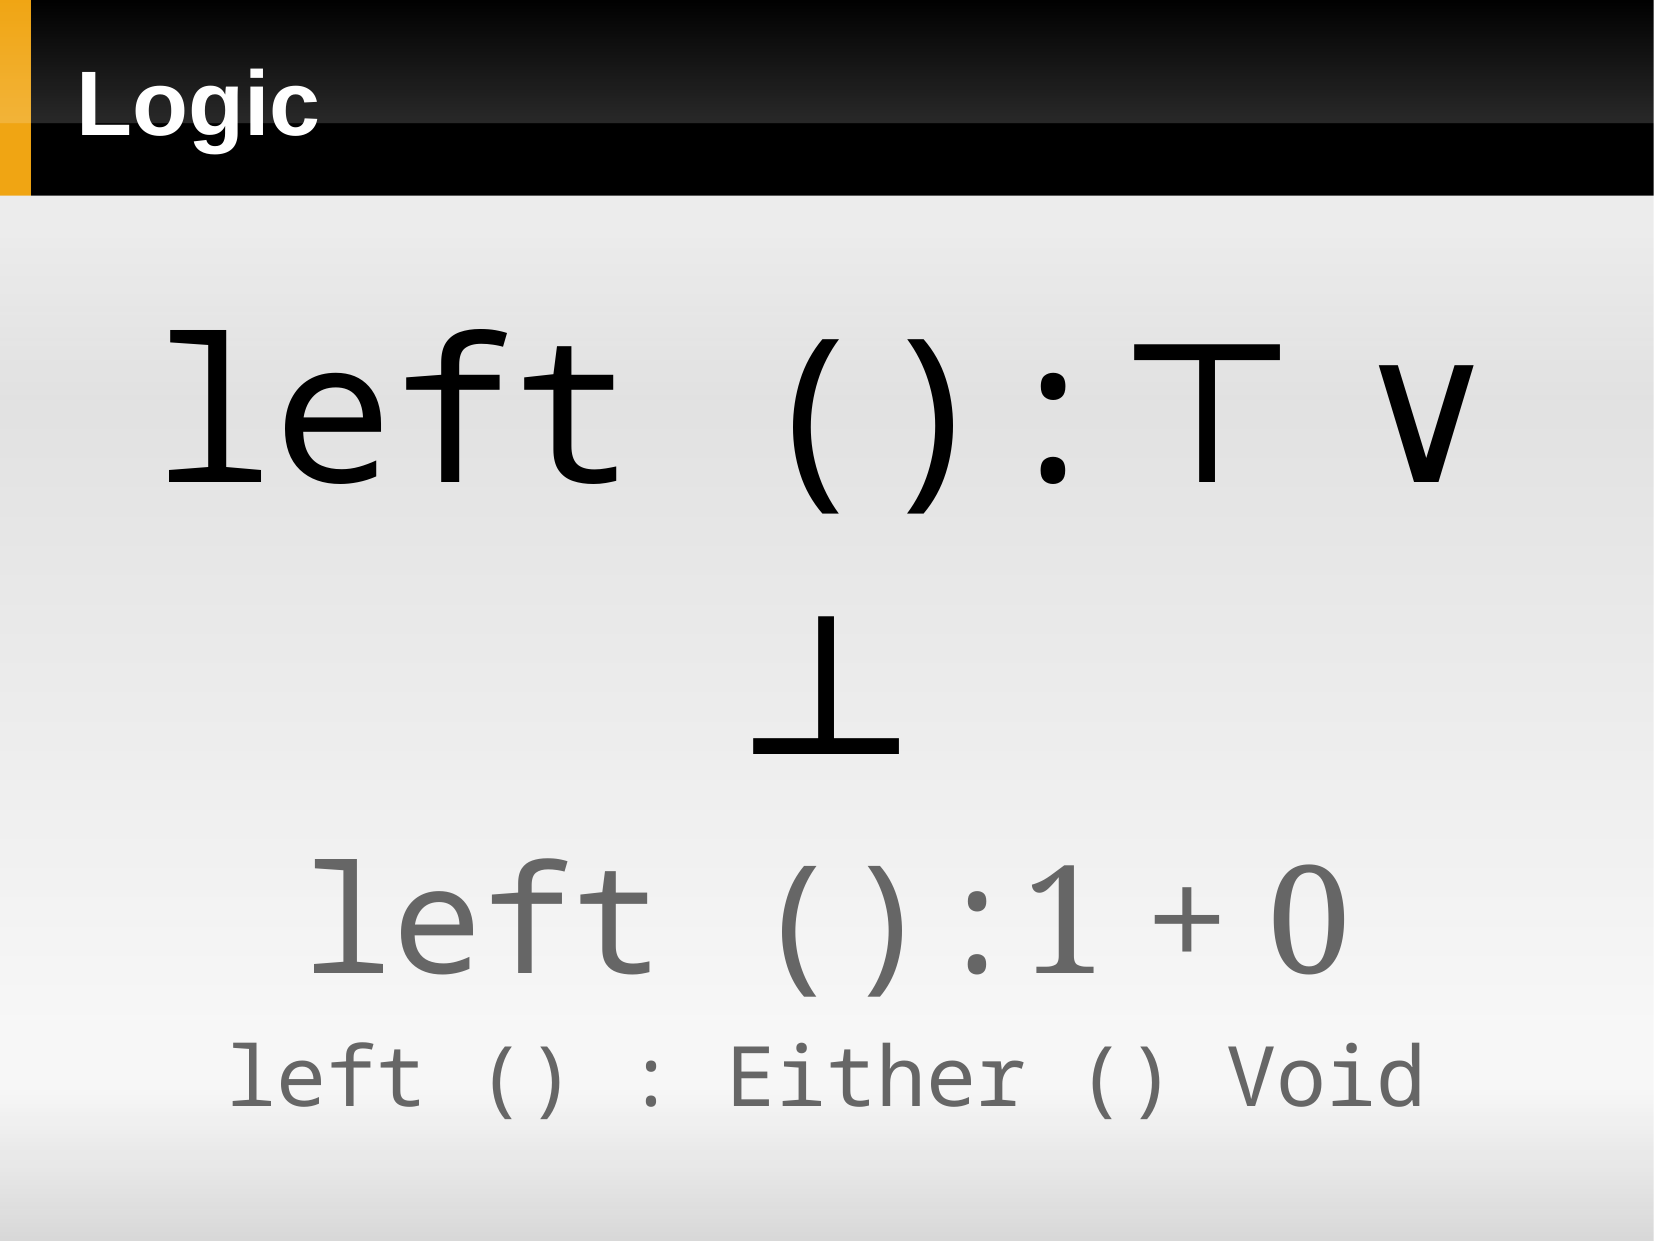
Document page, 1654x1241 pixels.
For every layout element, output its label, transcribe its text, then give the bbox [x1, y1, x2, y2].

picture [0, 0, 1654, 1241]
subtitle left ():⊤ ∨ ⊥ left ():1 + 0 left () : Either () Void [82, 297, 1571, 1102]
title Logic [76, 0, 1565, 208]
